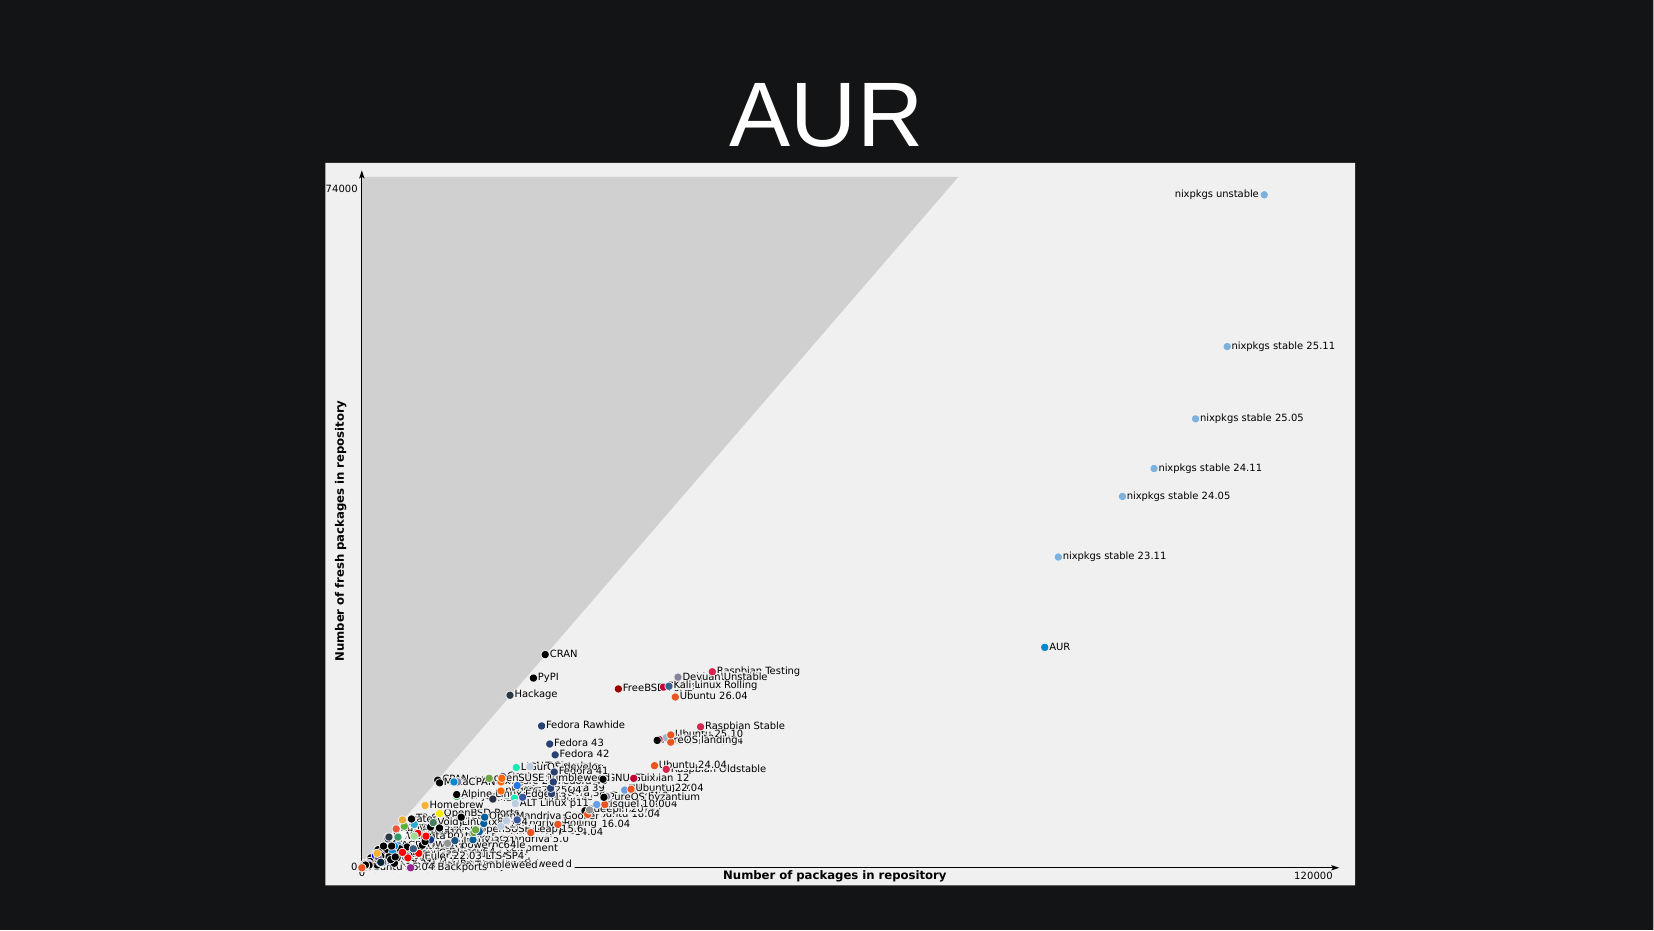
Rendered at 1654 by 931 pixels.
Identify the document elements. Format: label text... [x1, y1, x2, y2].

picture [324, 162, 1356, 886]
title AUR [82, 37, 1571, 193]
